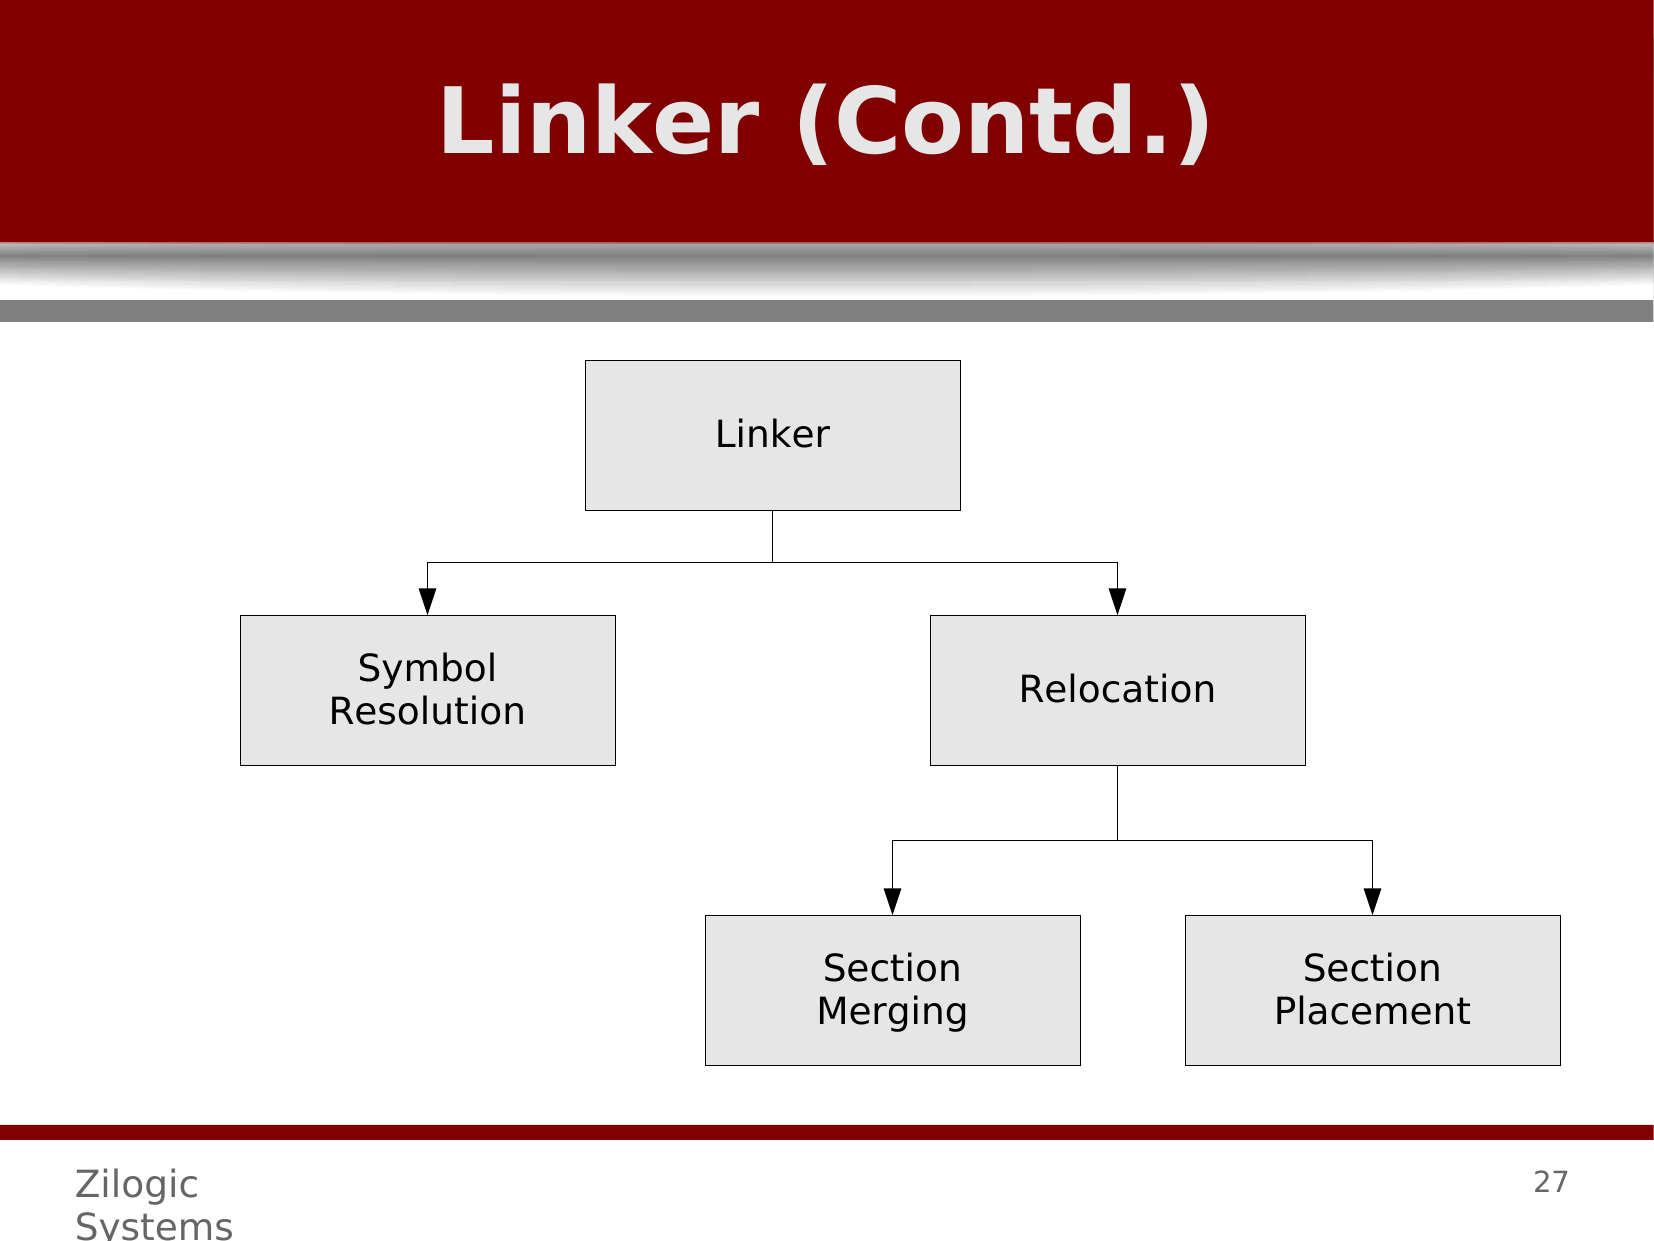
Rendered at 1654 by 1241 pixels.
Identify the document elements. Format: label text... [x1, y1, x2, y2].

text_box Section Merging [705, 915, 1081, 1066]
text_box Symbol Resolution [240, 615, 616, 766]
title Linker (Contd.) [82, 18, 1571, 226]
text_box Linker [585, 360, 961, 511]
text_box Relocation [930, 615, 1306, 766]
text_box Section Placement [1185, 915, 1561, 1066]
